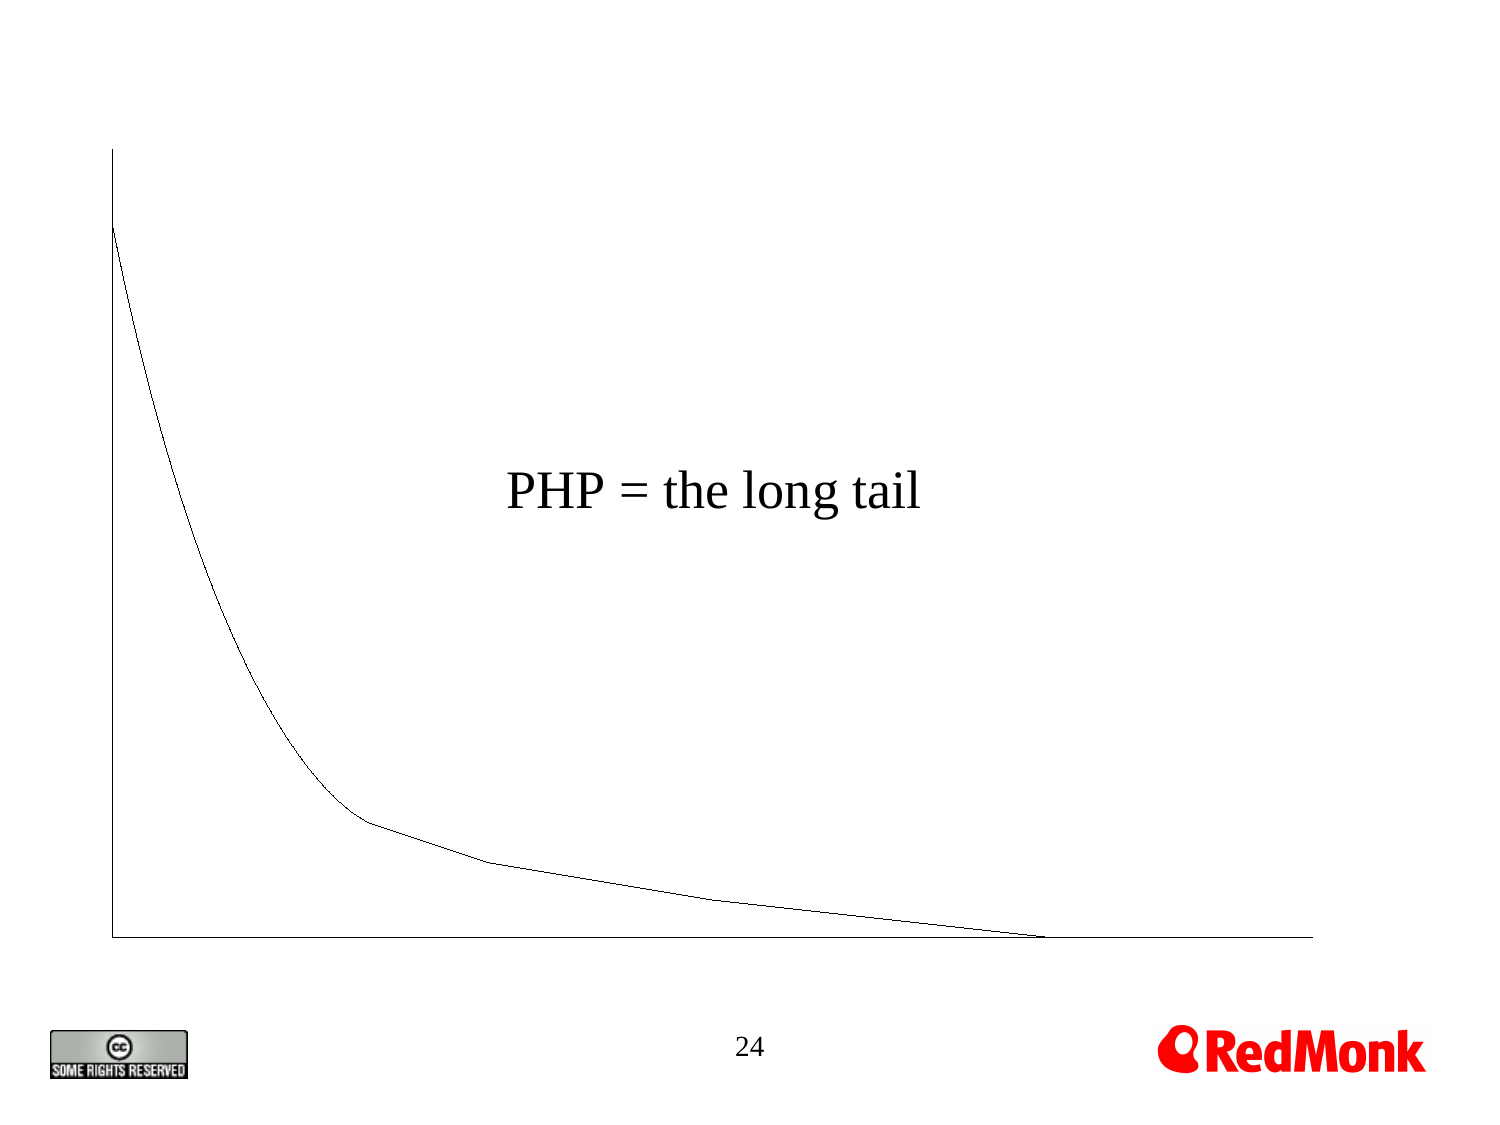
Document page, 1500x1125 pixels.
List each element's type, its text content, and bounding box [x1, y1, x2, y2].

picture [50, 1030, 188, 1079]
picture [1151, 1023, 1433, 1075]
text_box PHP = the long tail [491, 473, 1054, 549]
